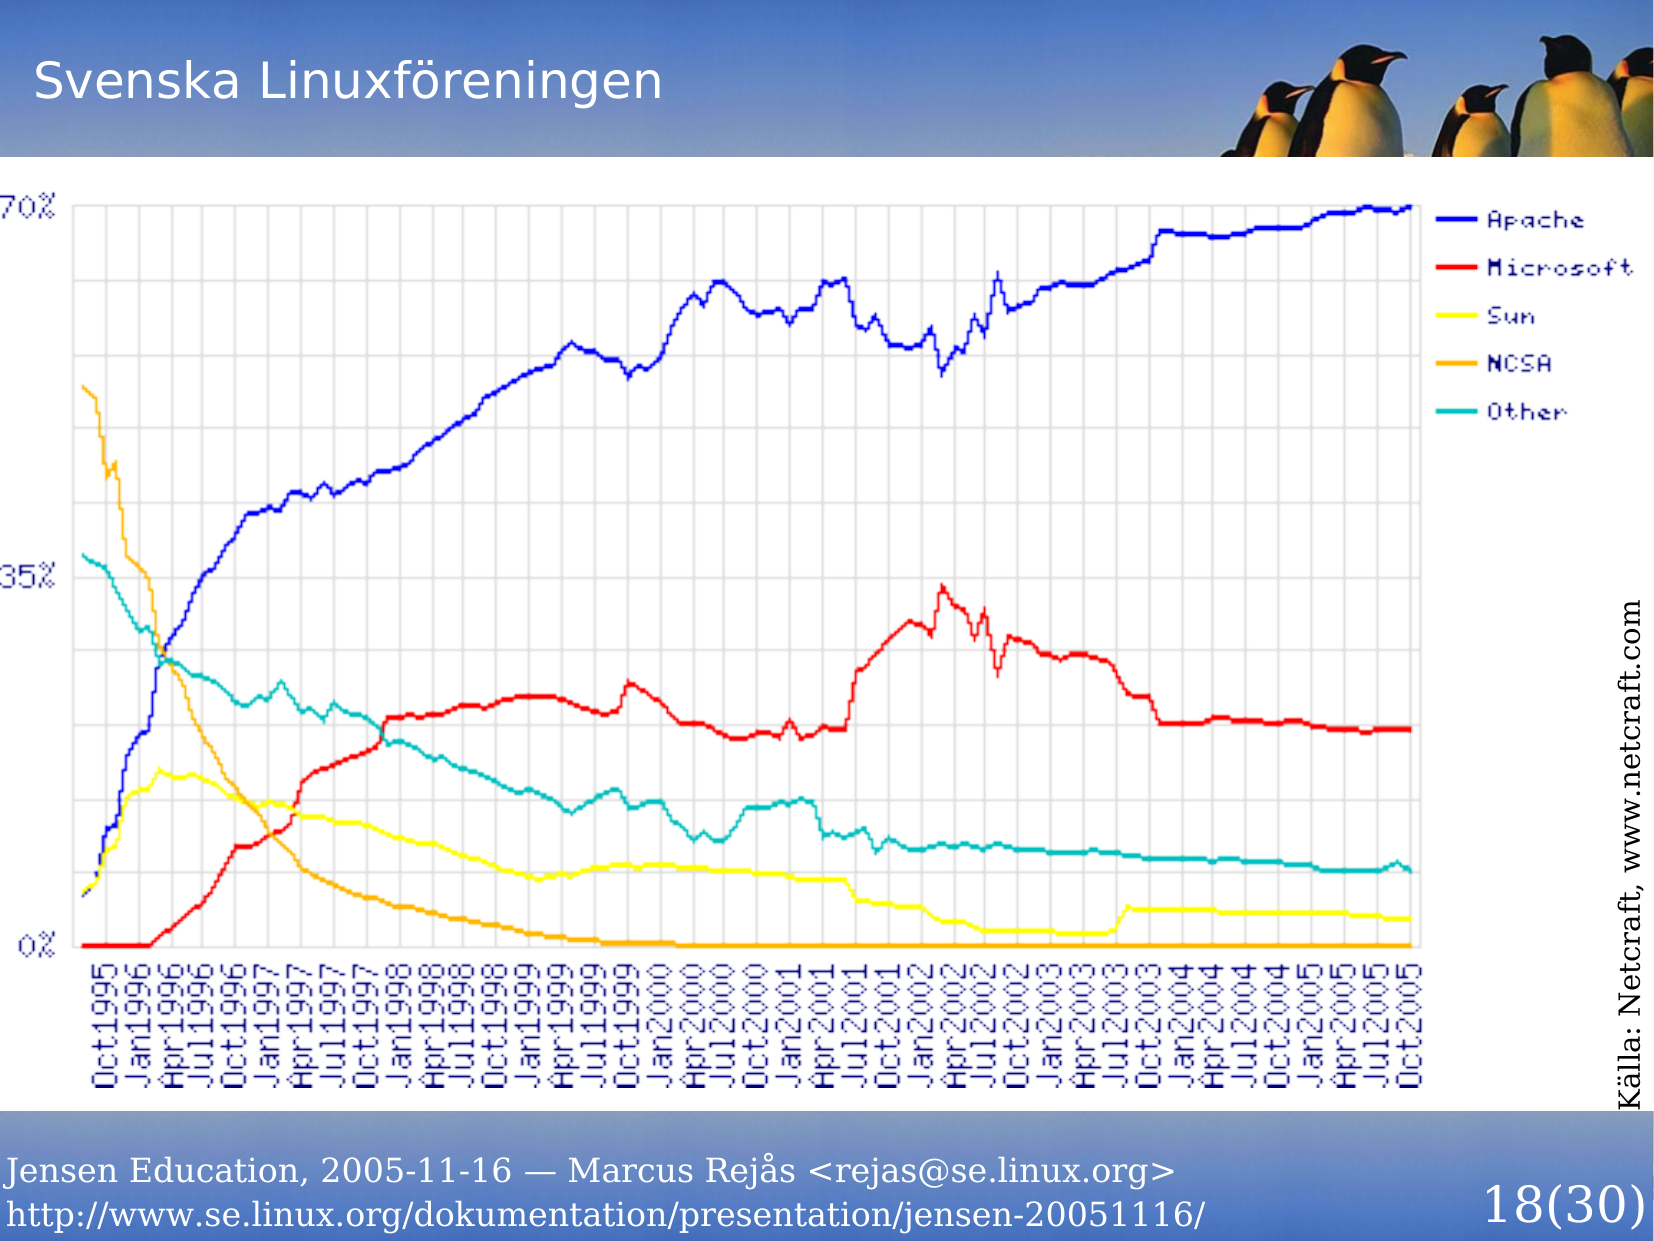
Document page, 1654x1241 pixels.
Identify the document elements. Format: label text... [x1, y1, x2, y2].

picture [0, 1111, 1654, 1241]
picture [0, 0, 1654, 157]
text_box Källa: Netcraft, www.netcraft.com [1612, 600, 1647, 1112]
picture [0, 187, 1651, 1088]
